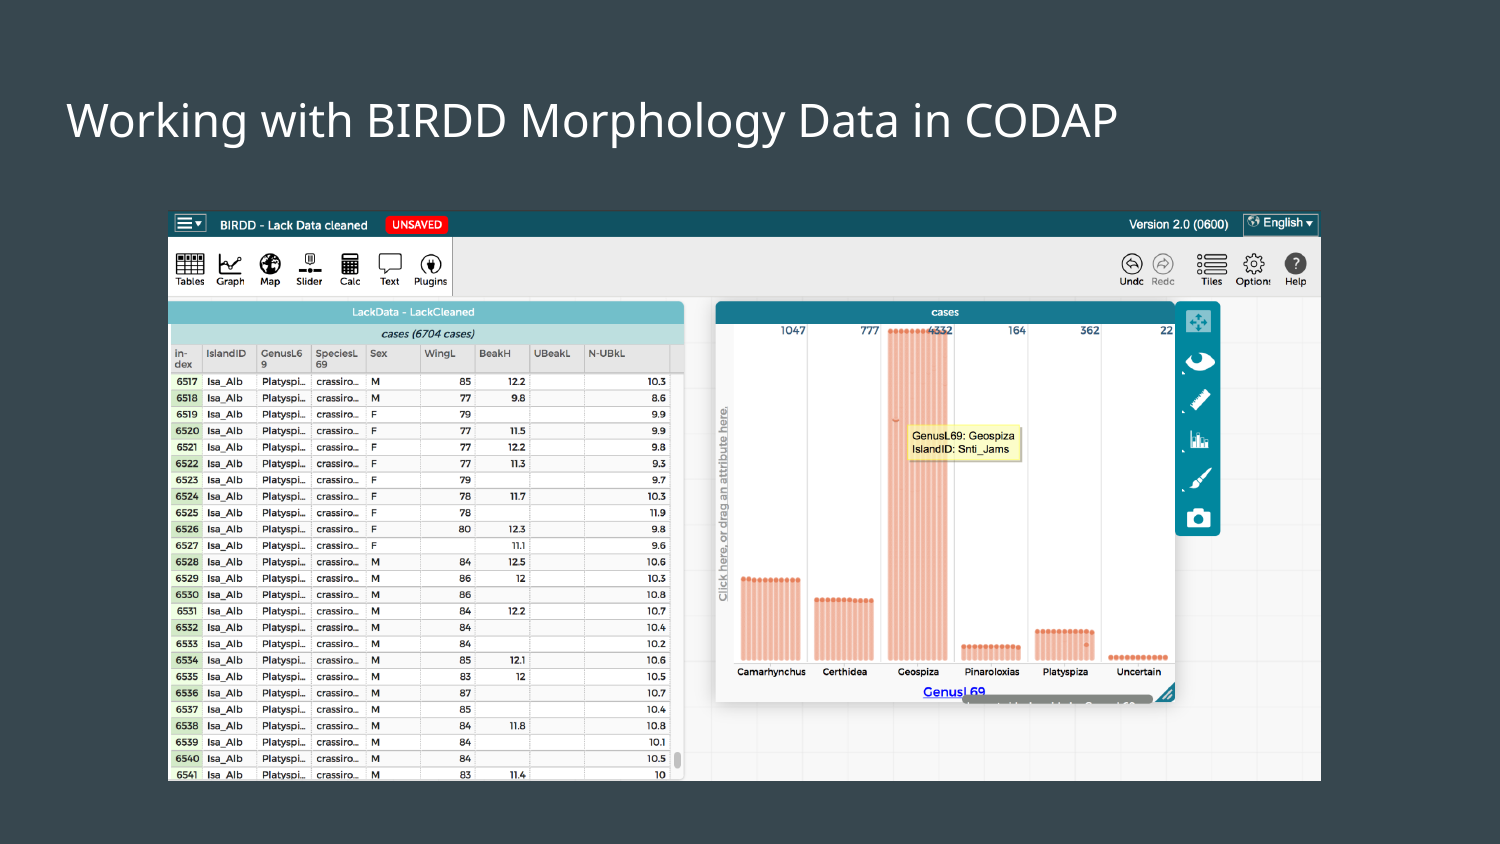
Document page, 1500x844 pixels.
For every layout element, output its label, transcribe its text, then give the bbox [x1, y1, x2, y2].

title Working with BIRDD Morphology Data in CODAP [51, 72, 1449, 167]
picture [168, 210, 1321, 781]
